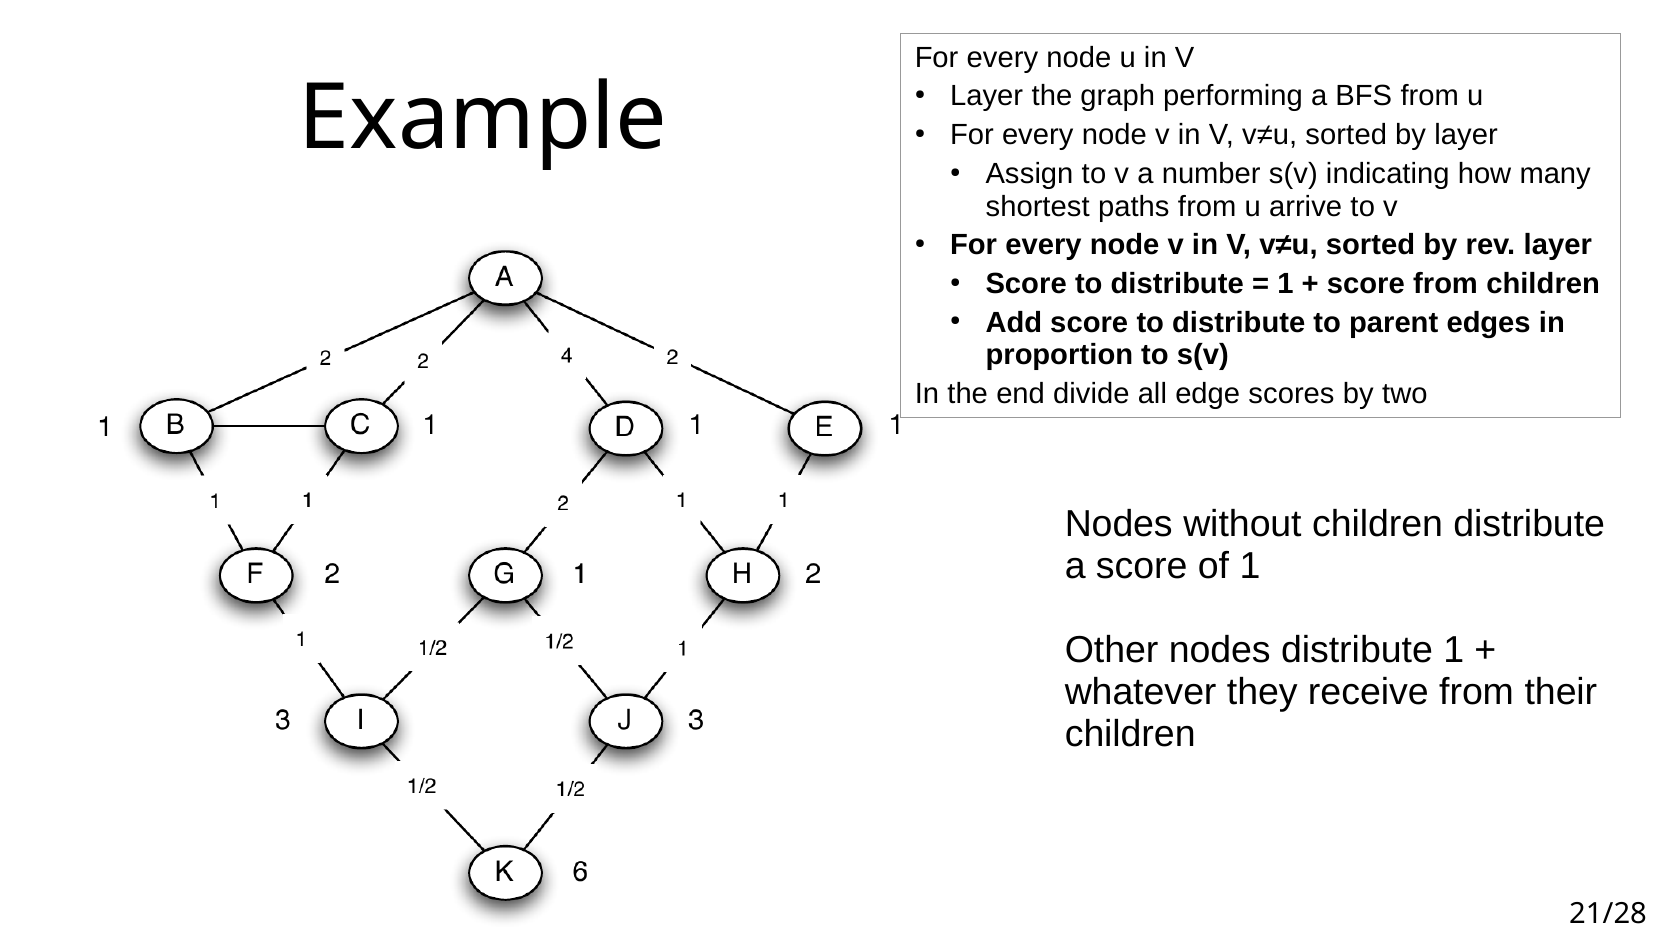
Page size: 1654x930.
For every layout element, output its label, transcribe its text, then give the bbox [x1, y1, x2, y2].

text_box For every node u in V Layer the graph performing a BFS from u For every node v in V, v≠u, sorted by layer Assign to v a number s(v) indicating how many shortest paths from u arrive to v For every node v in V, v≠u, sorted by rev. layer Score to distribute = 1 + score from children Add score to distribute to parent edges in proportion to s(v) In the end divide all edge scores by two [900, 33, 1621, 418]
picture [53, 225, 946, 930]
text_box Nodes without children distribute a score of 1 Other nodes distribute 1 + whatever they receive from their children [1050, 494, 1621, 762]
title Example [29, 1, 937, 225]
